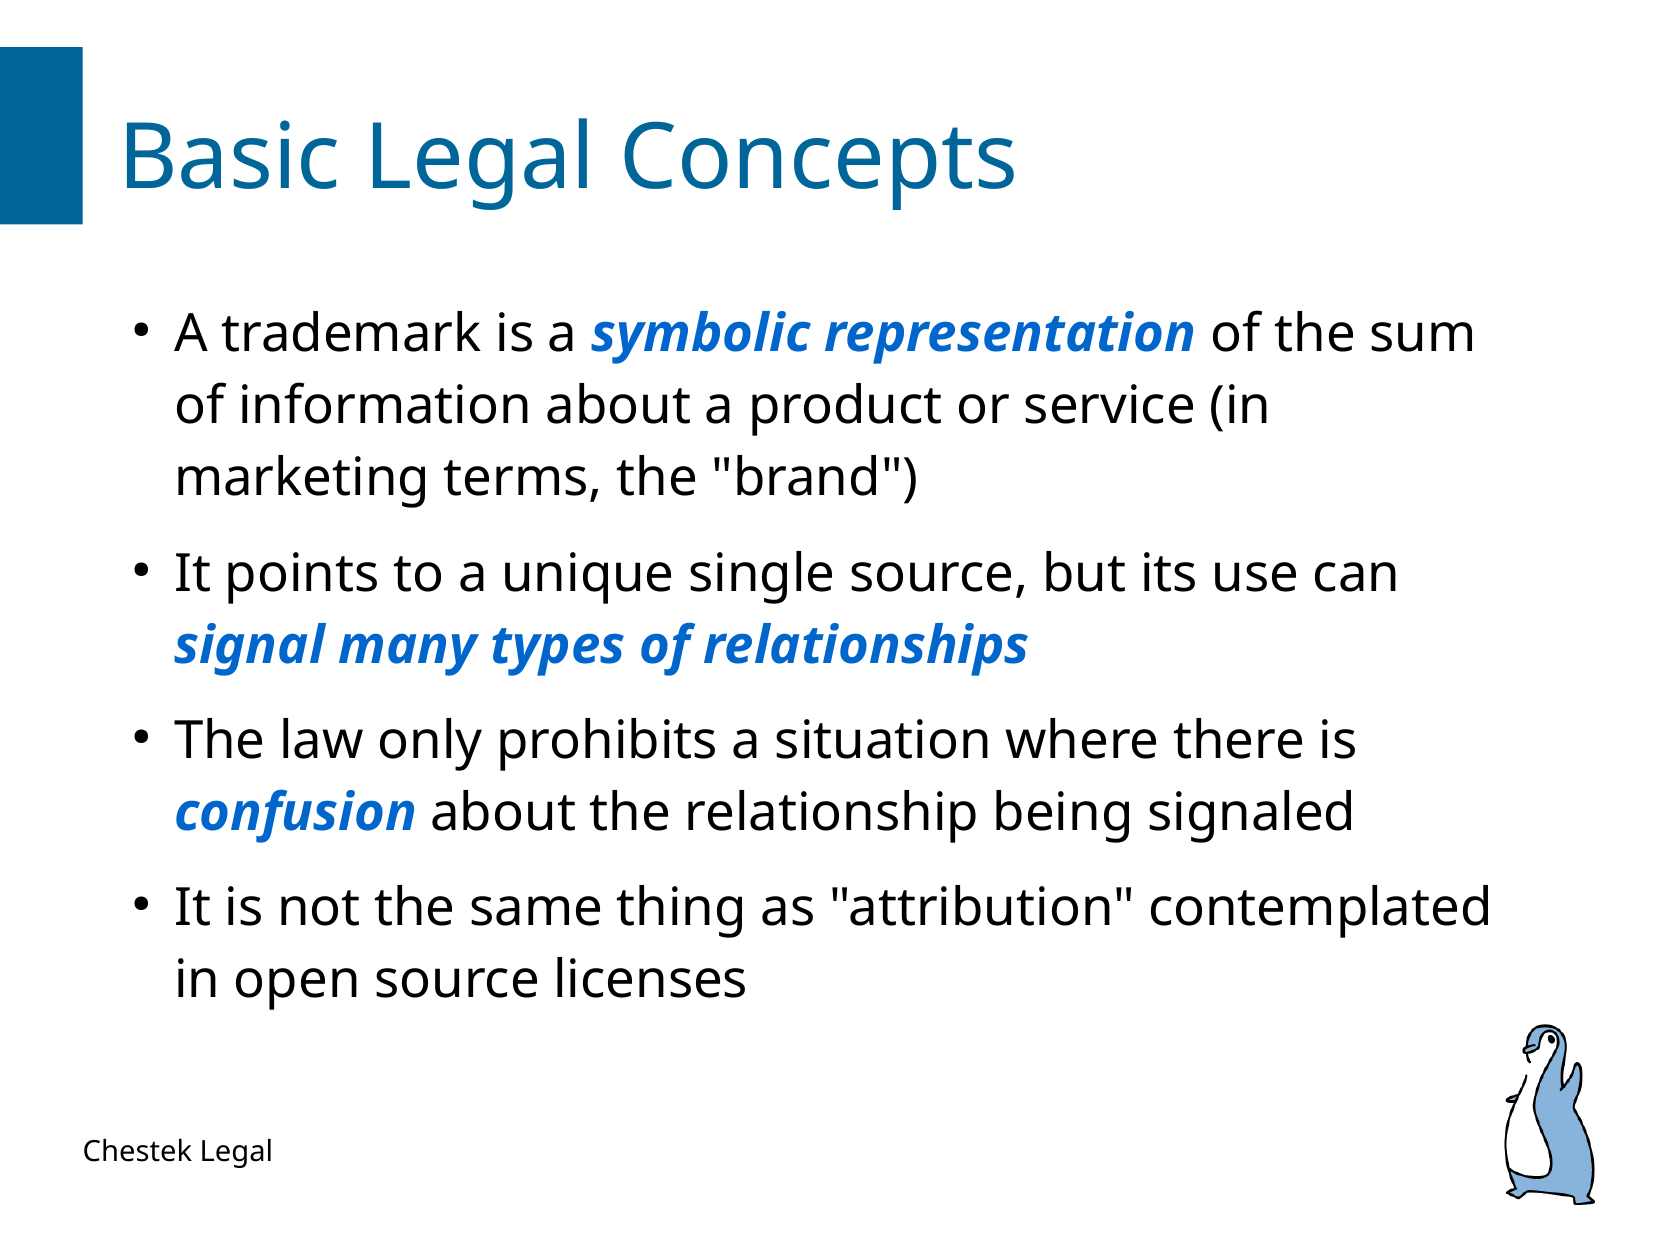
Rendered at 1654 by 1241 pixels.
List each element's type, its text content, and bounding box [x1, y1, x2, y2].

picture [1497, 1024, 1595, 1205]
title Basic Legal Concepts [118, 49, 1571, 257]
list A trademark is a symbolic representation of the sum of information about a product or service (in marketing terms, the "brand") It points to a unique single source, but its use can signal many types of relationships The law only prohibits a situation where there is confusion about the relationship being signaled It is not the same thing as "attribution" contemplated in open source licenses [118, 295, 1536, 1015]
